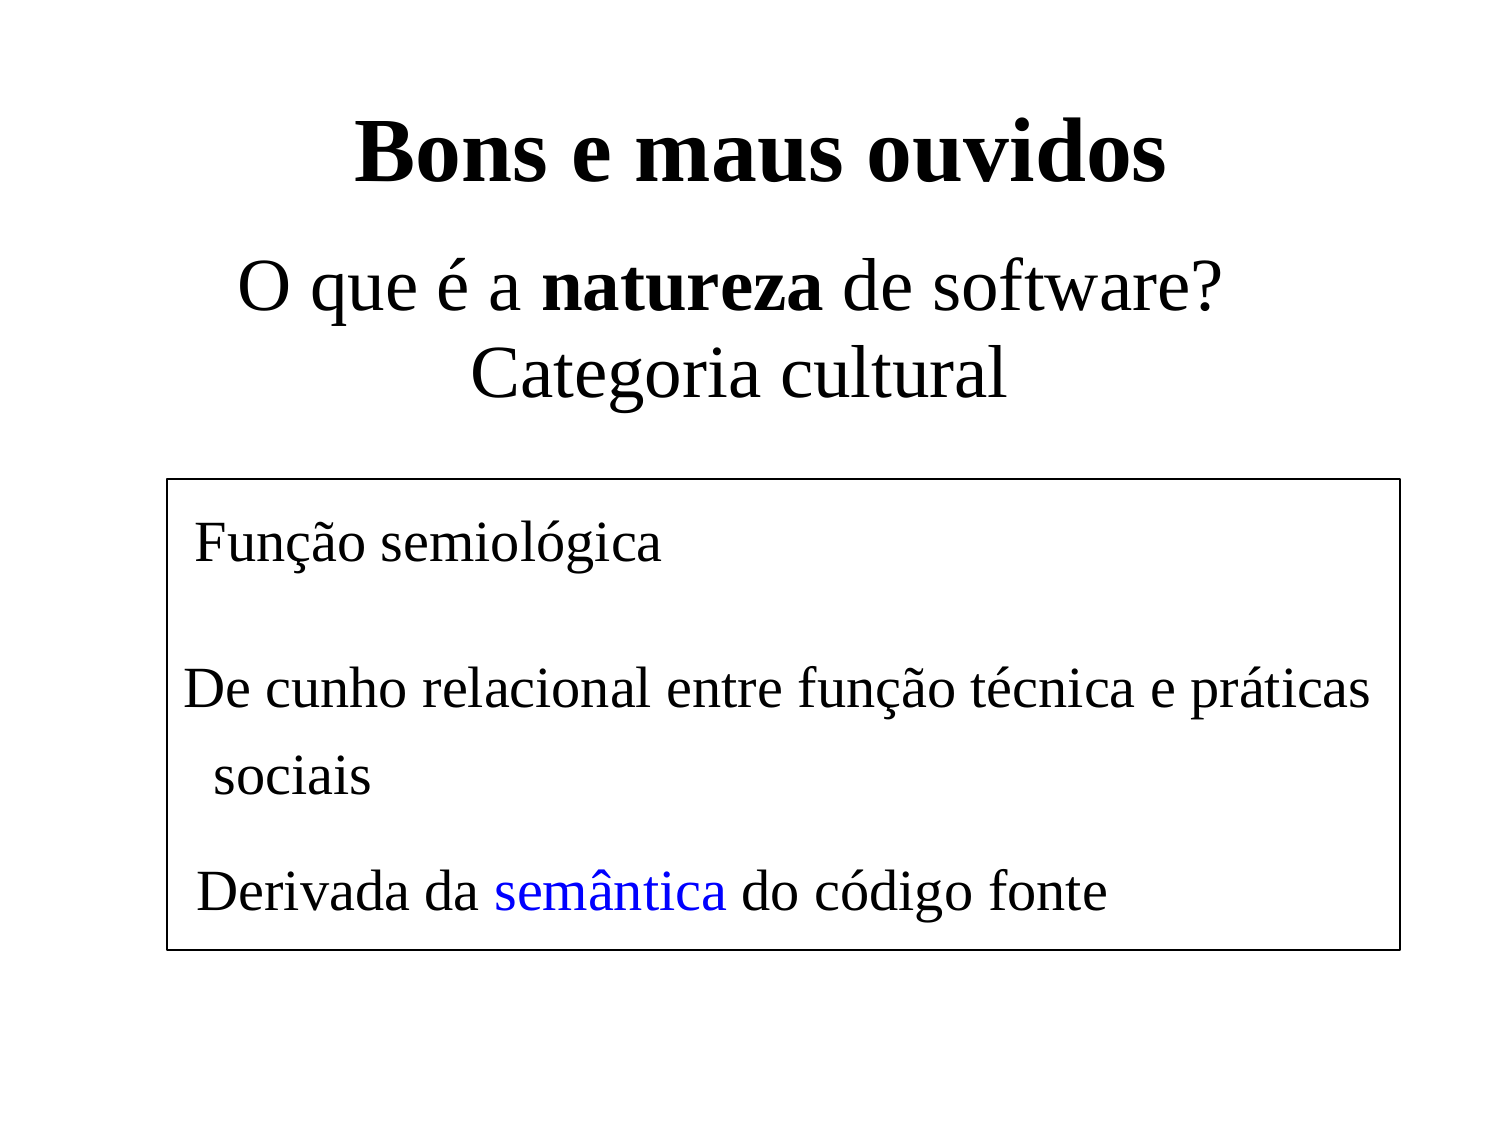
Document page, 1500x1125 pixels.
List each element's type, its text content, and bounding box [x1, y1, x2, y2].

text_box Função semiológica De cunho relacional entre função técnica e práticas sociais Derivada da semântica do código fonte [167, 478, 1401, 951]
title Bons e maus ouvidos [68, 78, 1456, 218]
text_box O que é a natureza de software? Categoria cultural [43, 238, 1436, 415]
